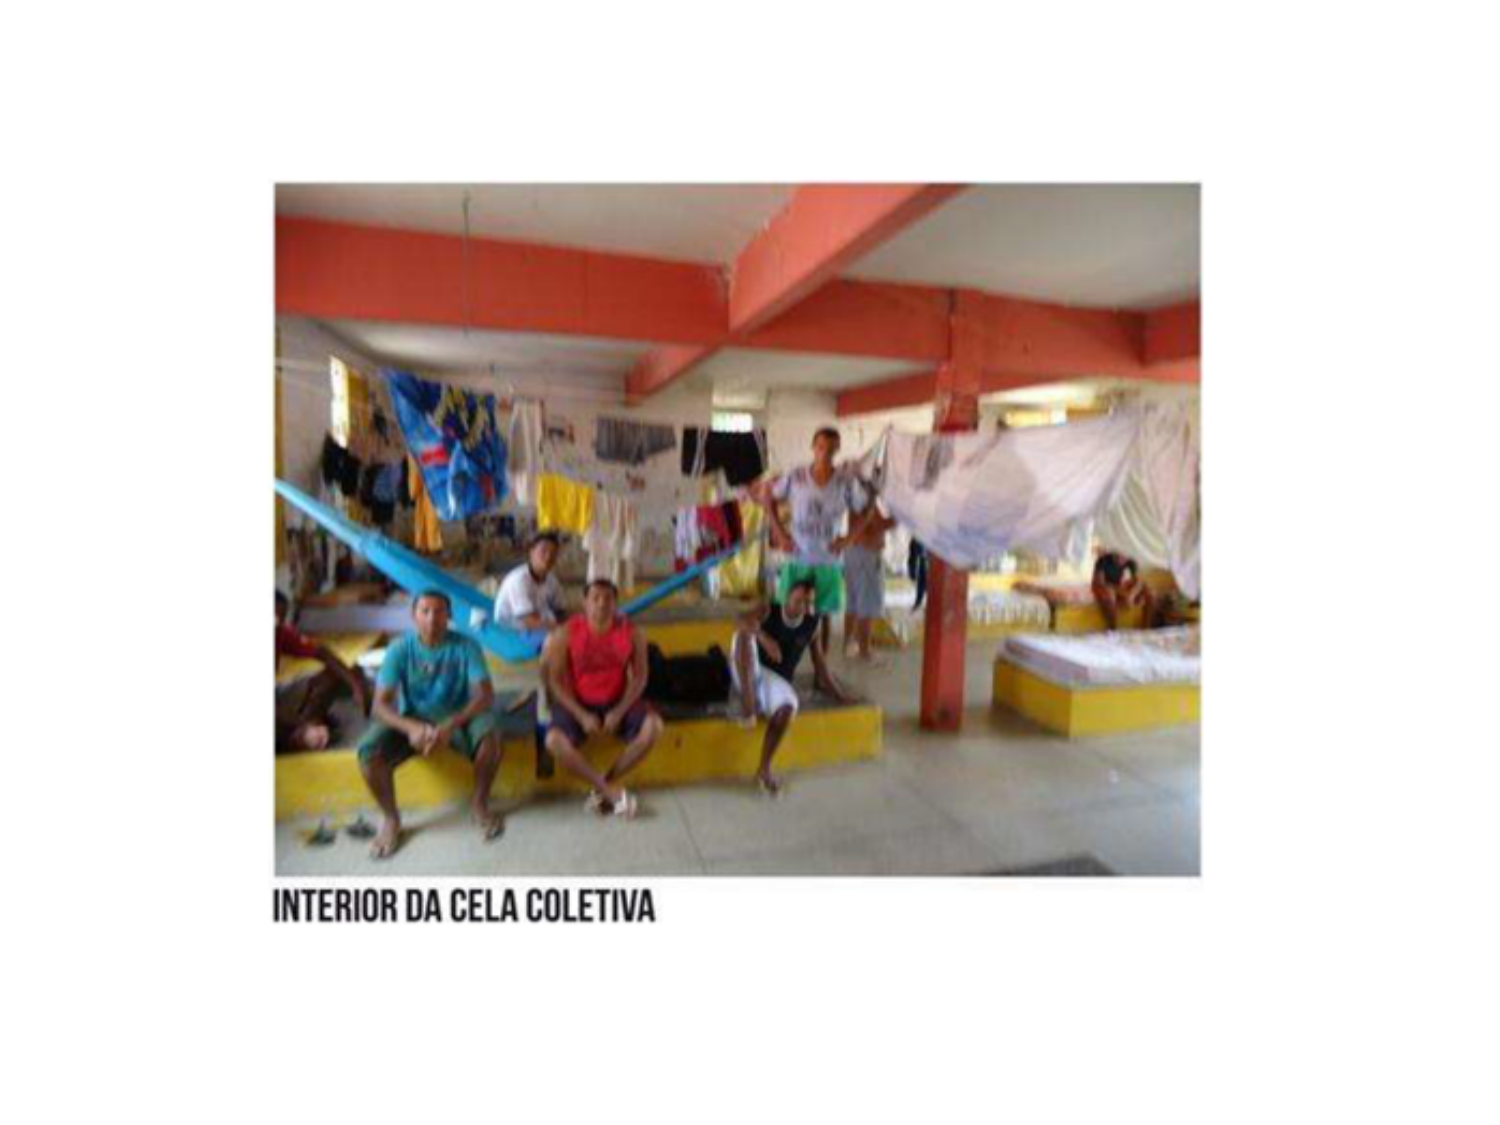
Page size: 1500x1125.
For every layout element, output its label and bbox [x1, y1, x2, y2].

picture [265, 160, 1208, 960]
